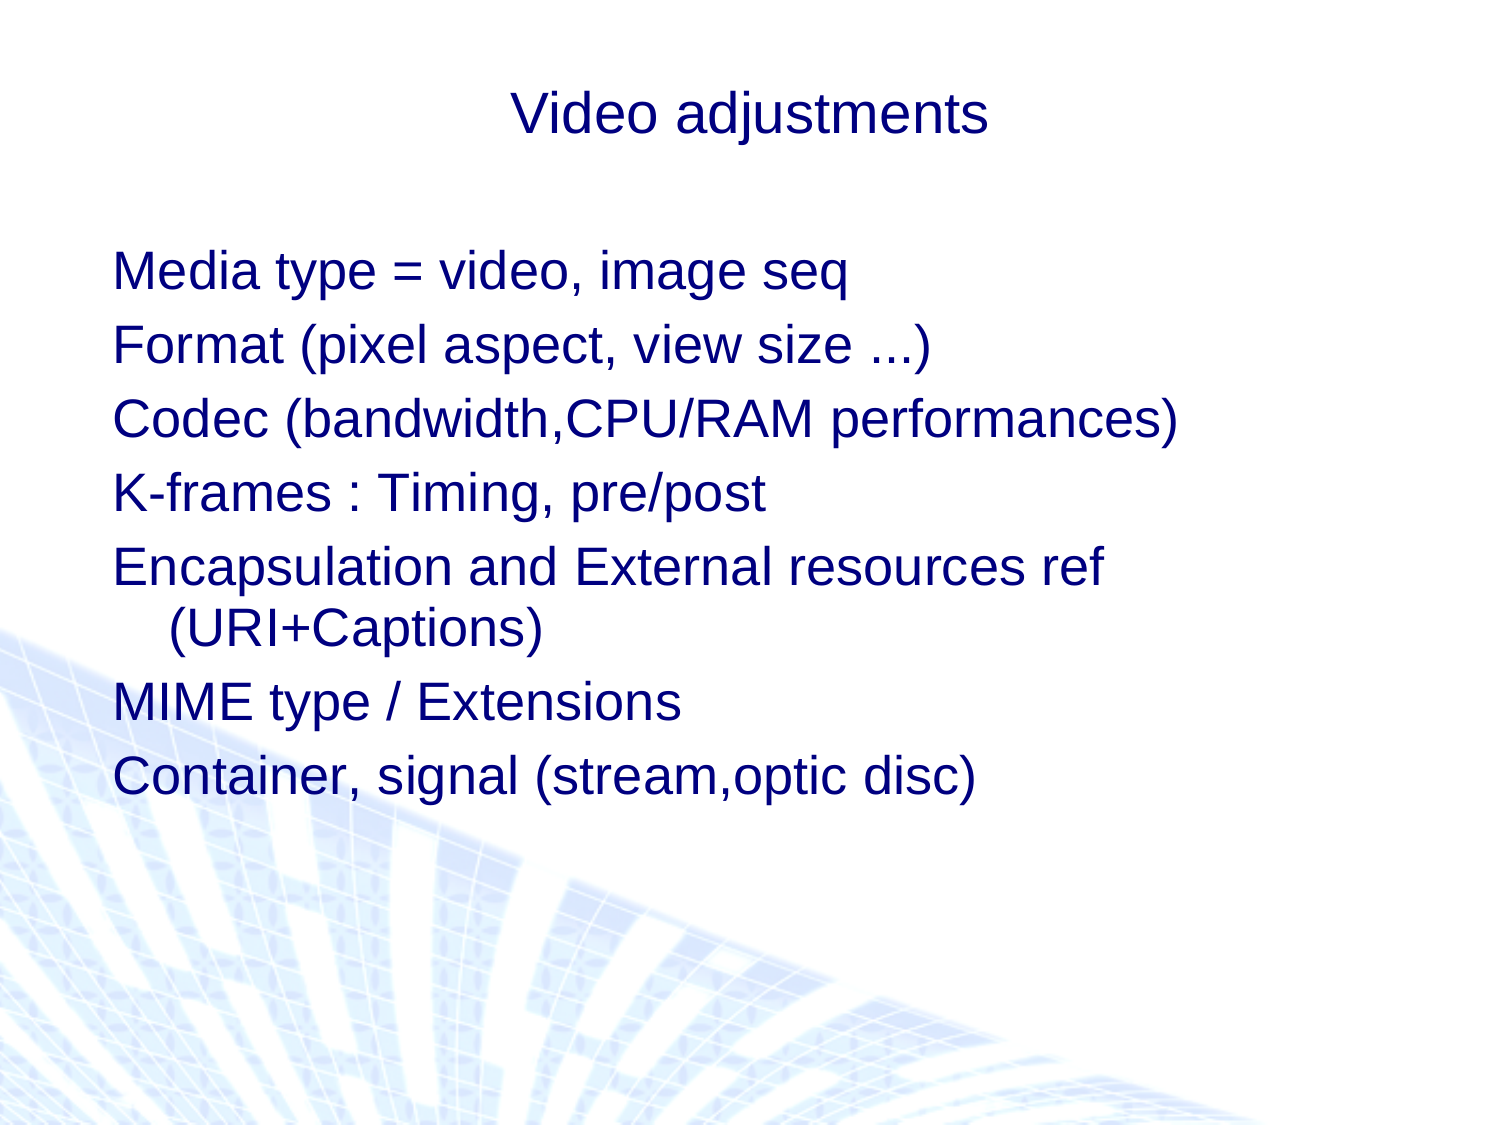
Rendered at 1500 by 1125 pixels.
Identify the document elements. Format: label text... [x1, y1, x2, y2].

picture [0, 600, 1306, 1125]
list Media type = video, image seq Format (pixel aspect, view size ...) Codec (bandwidth,CPU/RAM performances) K-frames : Timing, pre/post Encapsulation and External resources ref (URI+Captions) MIME type / Extensions Container, signal (stream,optic disc) [112, 240, 1388, 1034]
title Video adjustments [112, 19, 1388, 207]
